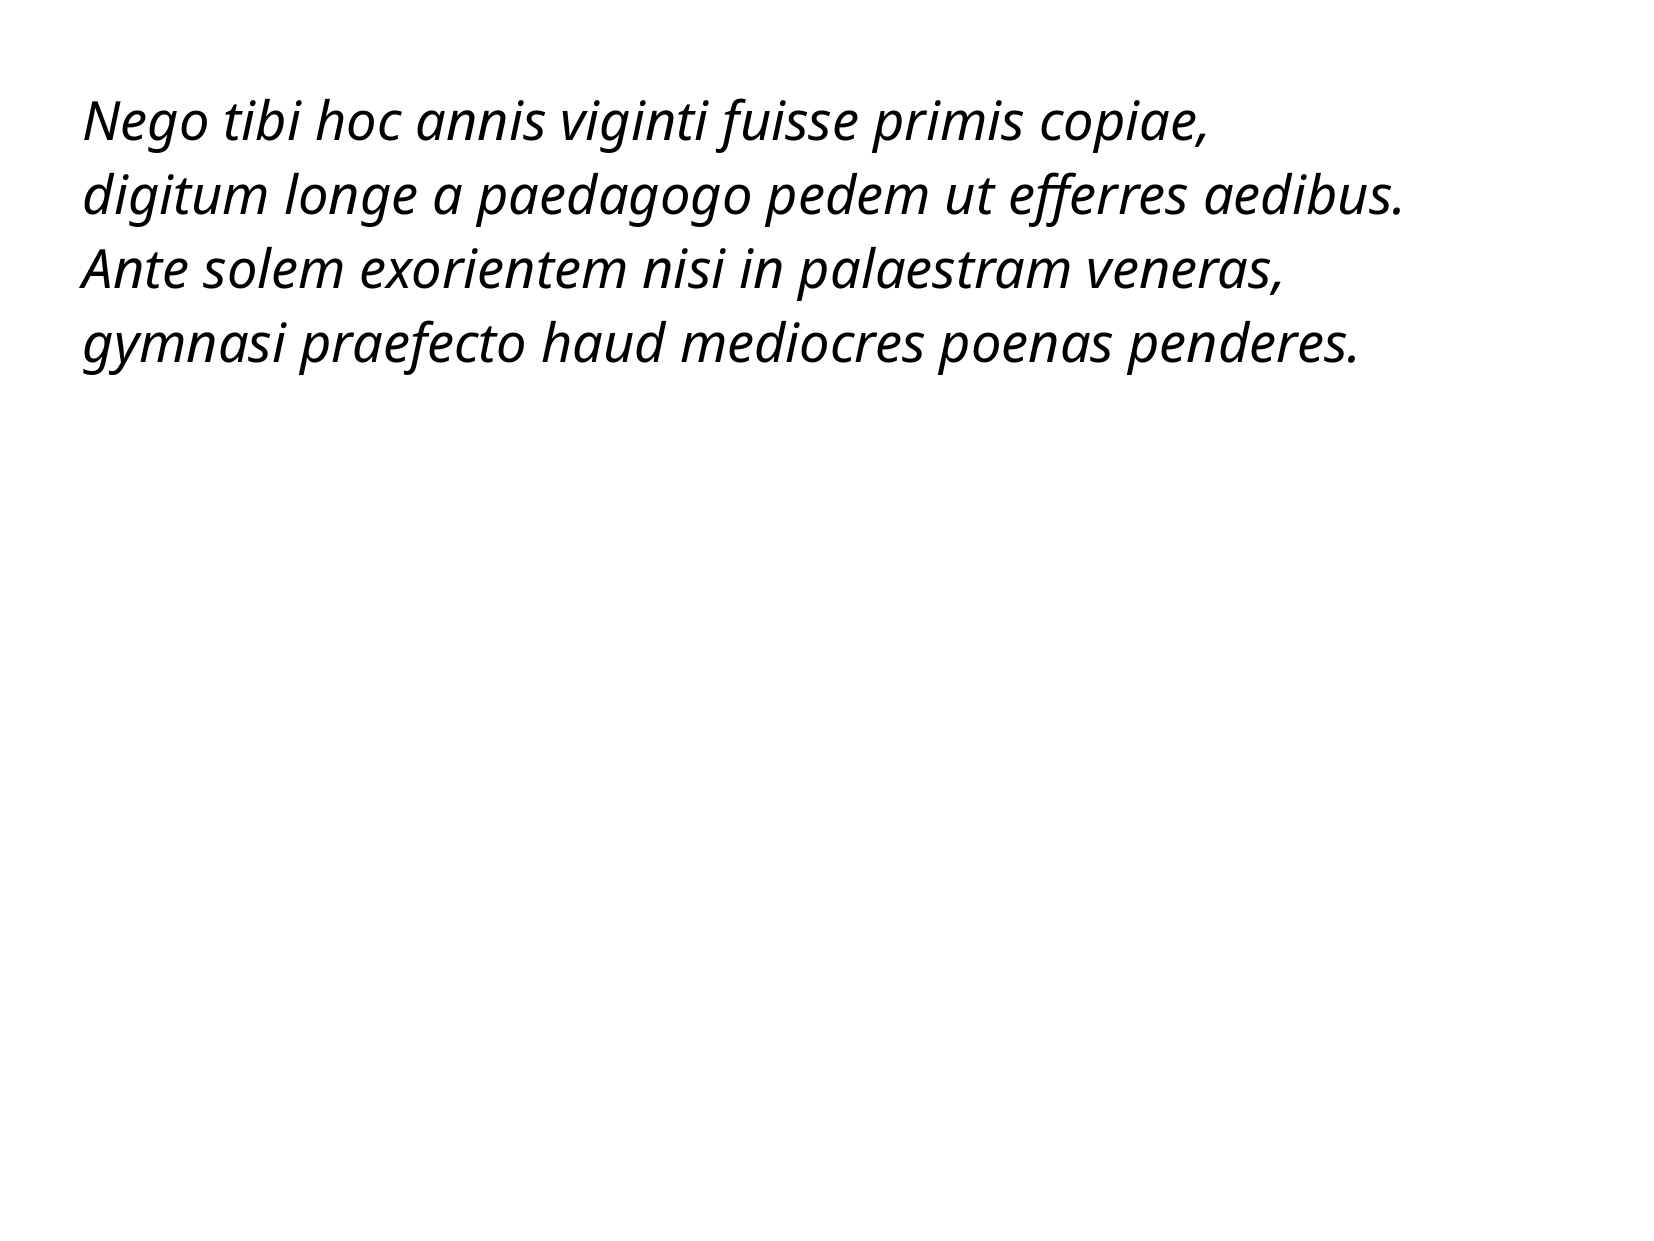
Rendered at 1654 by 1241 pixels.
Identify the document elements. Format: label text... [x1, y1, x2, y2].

list Nego tibi hoc annis viginti fuisse primis copiae, digitum longe a paedagogo pedem ut efferres aedibus. Ante solem exorientem nisi in palaestram veneras, gymnasi praefecto haud mediocres poenas penderes. [82, 82, 1571, 1109]
